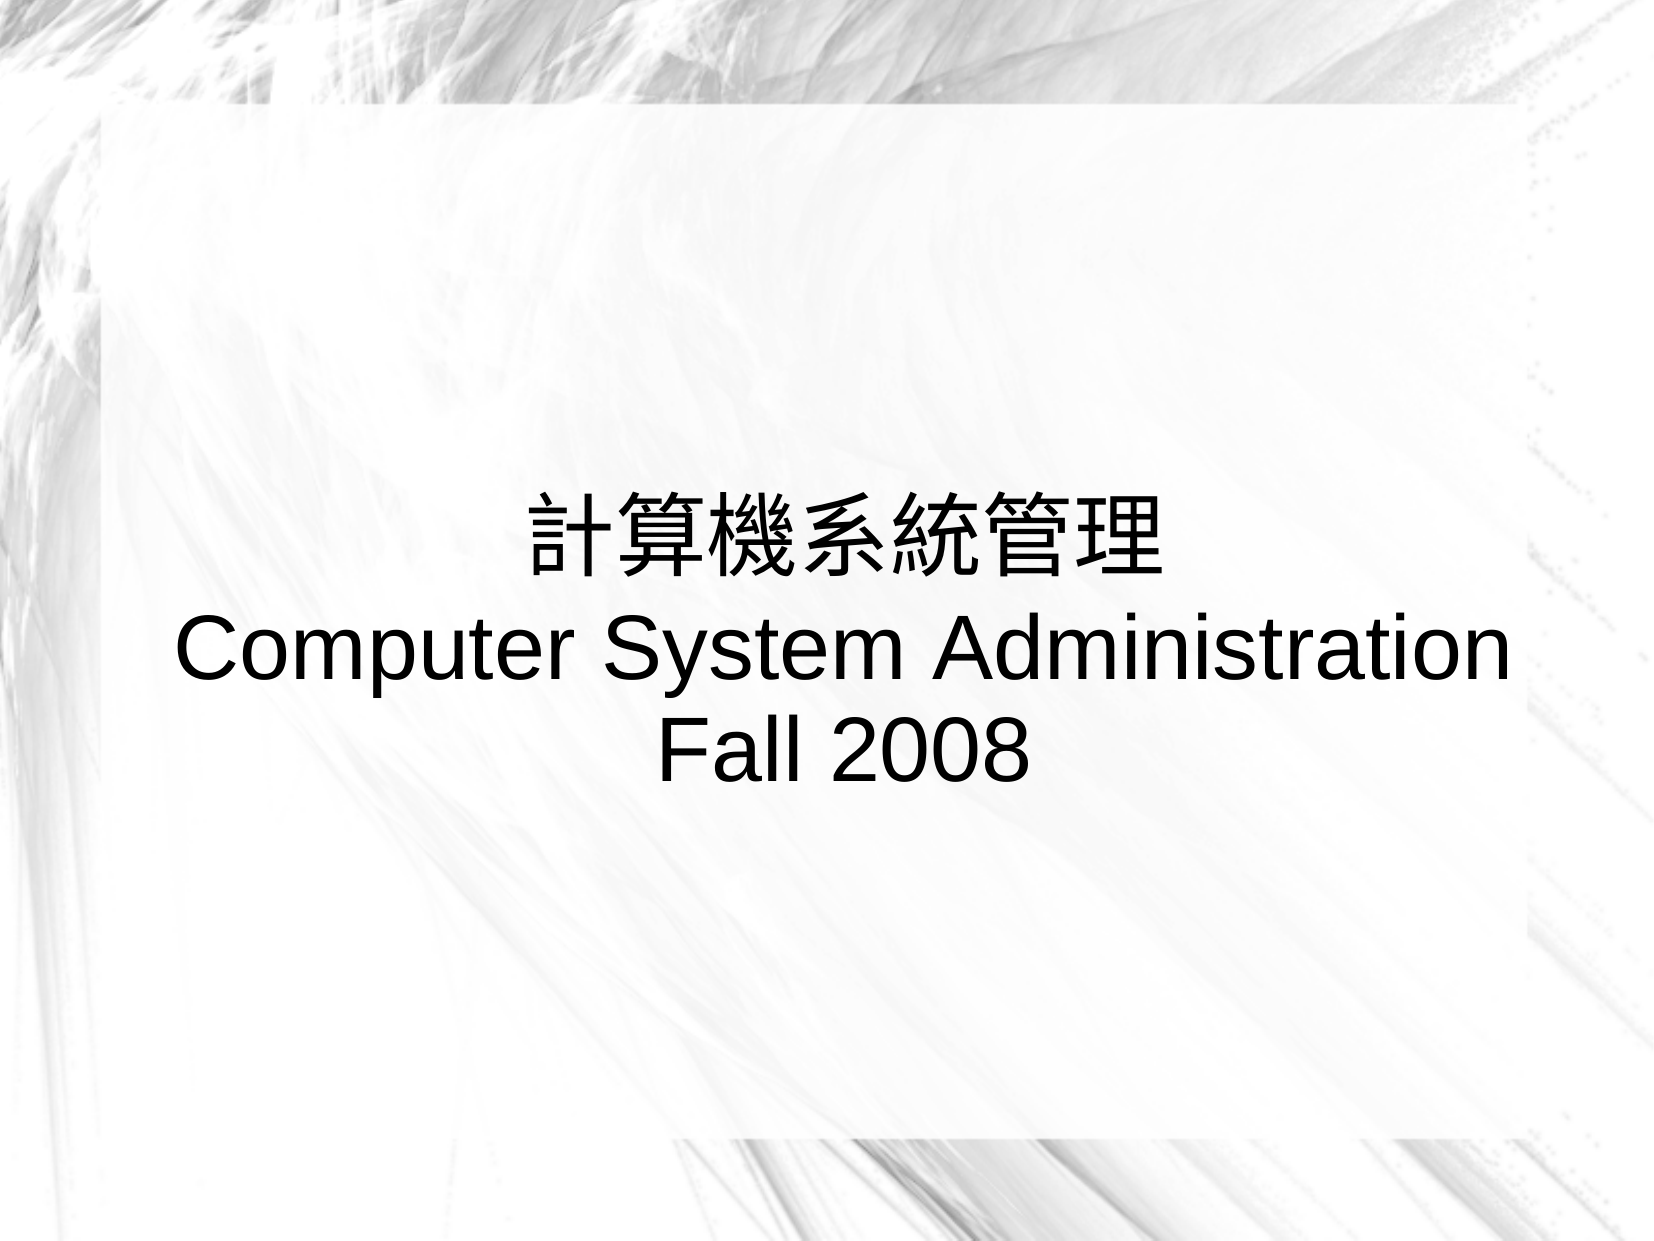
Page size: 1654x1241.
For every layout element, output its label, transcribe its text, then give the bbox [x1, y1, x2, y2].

subtitle 計算機系統管理 Computer System Administration Fall 2008 [118, 319, 1571, 945]
picture [0, 0, 1654, 1241]
